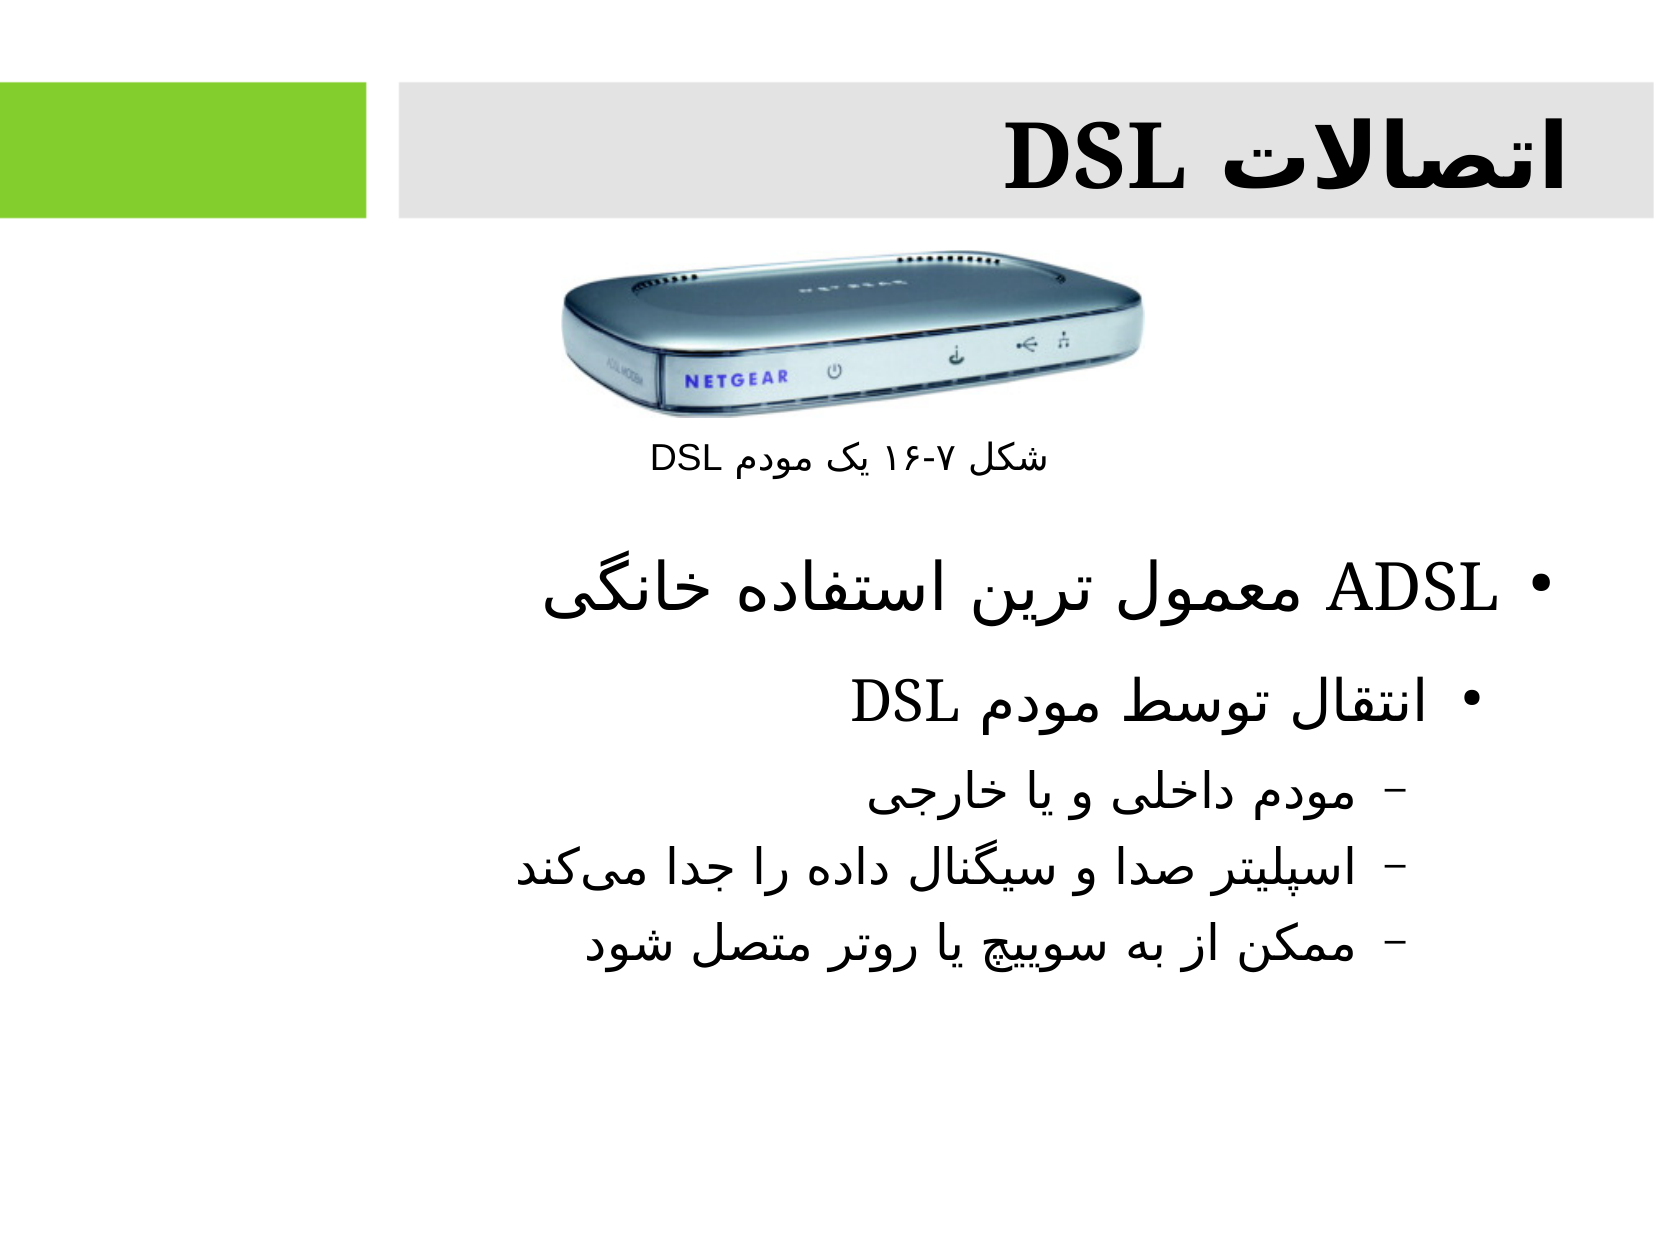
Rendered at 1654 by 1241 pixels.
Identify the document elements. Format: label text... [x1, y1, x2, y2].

list ADSL معمول ترین استفاده خانگی انتقال توسط مودم DSL مودم داخلی و یا خارجی اسپلیتر صدا و سیگنال داده را جدا می‌کند ممکن از به سوییچ یا روتر متصل شود [82, 539, 1571, 1168]
text_box شکل ۷-۱۶ یک مودم DSL [548, 425, 1100, 487]
picture [0, 0, 1654, 1241]
title اتصالات DSL [82, 49, 1571, 257]
